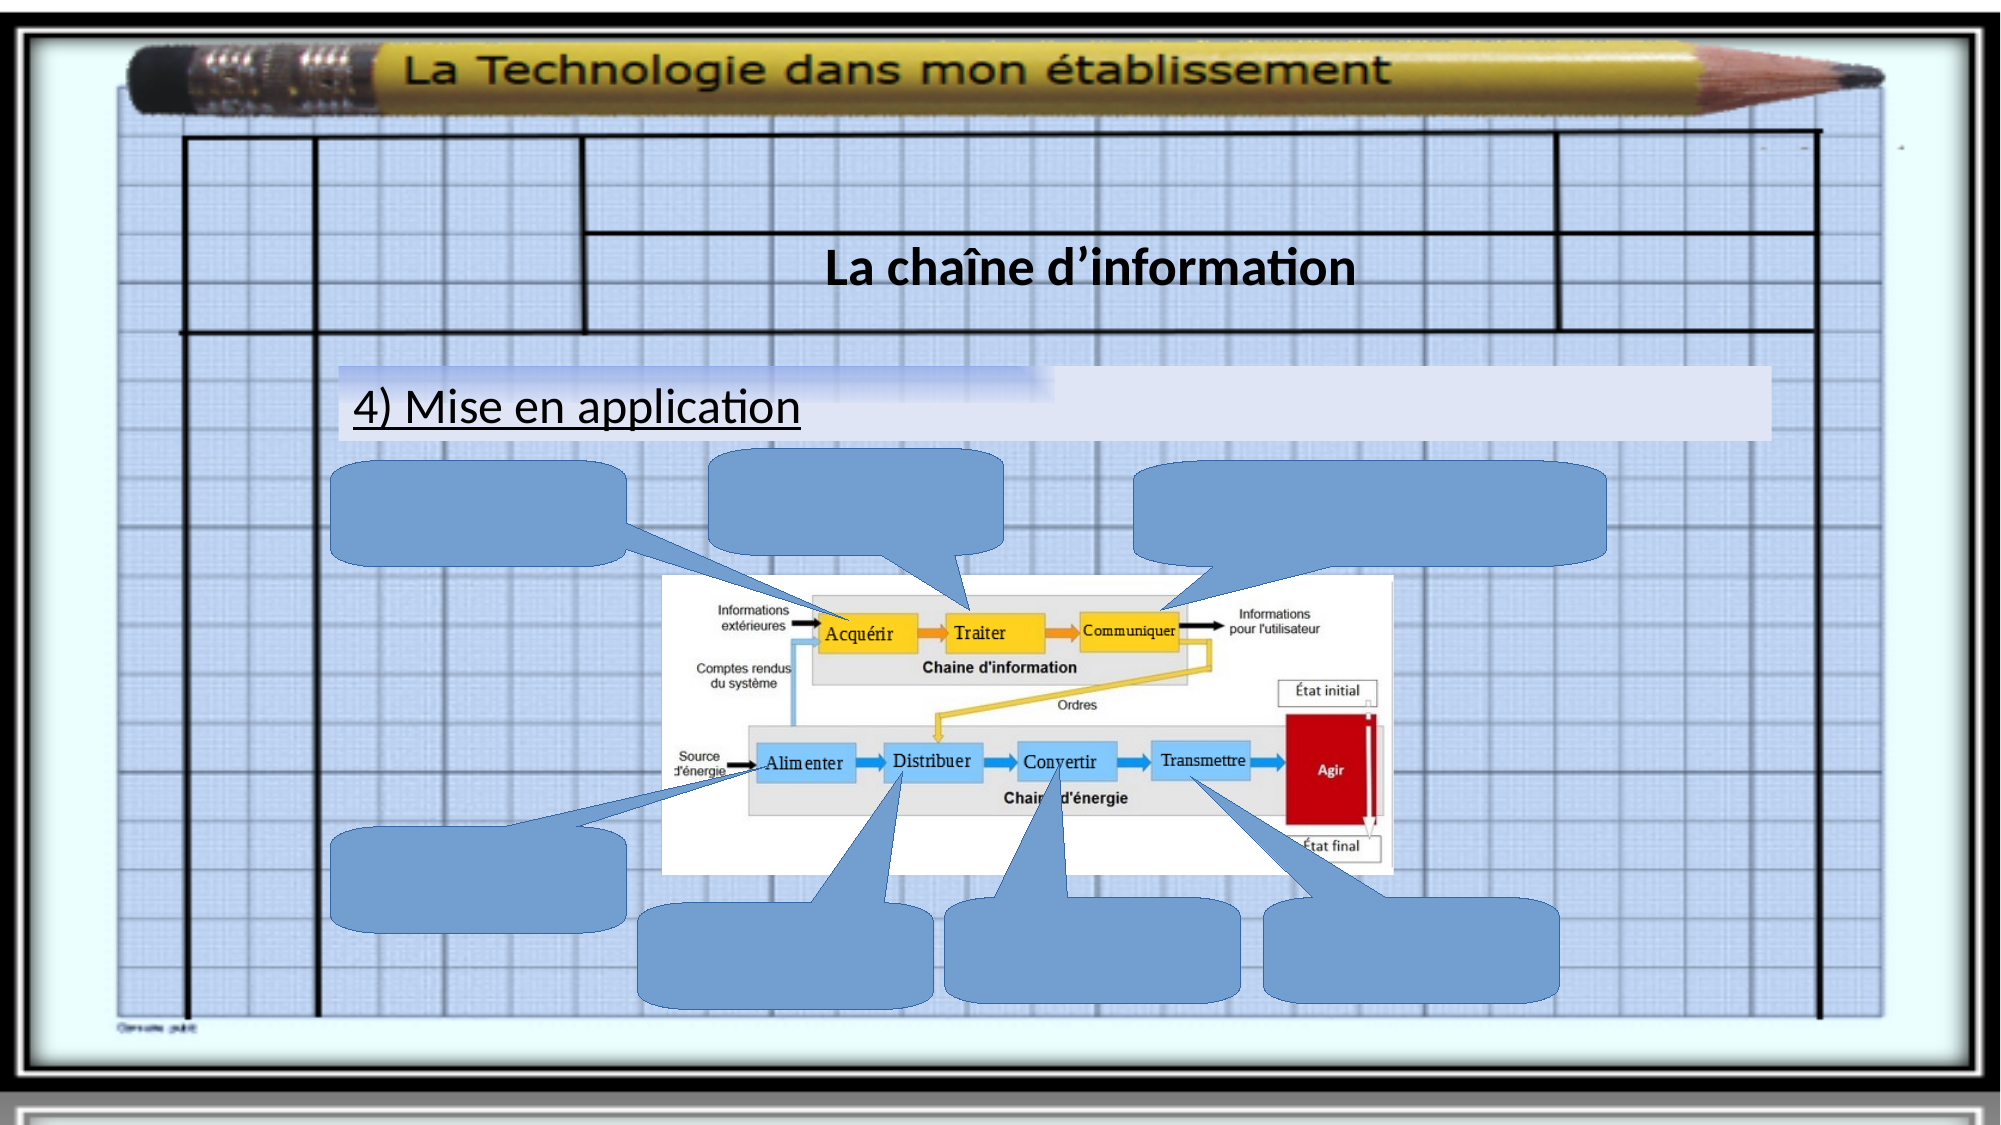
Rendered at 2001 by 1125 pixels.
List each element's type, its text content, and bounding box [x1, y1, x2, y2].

text_box La chaîne d’information [506, 224, 1677, 304]
text_box [330, 766, 767, 934]
text_box [708, 448, 1004, 611]
text_box [637, 771, 934, 1010]
text_box [1133, 460, 1607, 611]
text_box [330, 460, 849, 621]
text_box [944, 763, 1241, 1004]
picture [0, 0, 2001, 1125]
text_box 4) Mise en application [339, 366, 1772, 441]
text_box [1190, 776, 1560, 1004]
